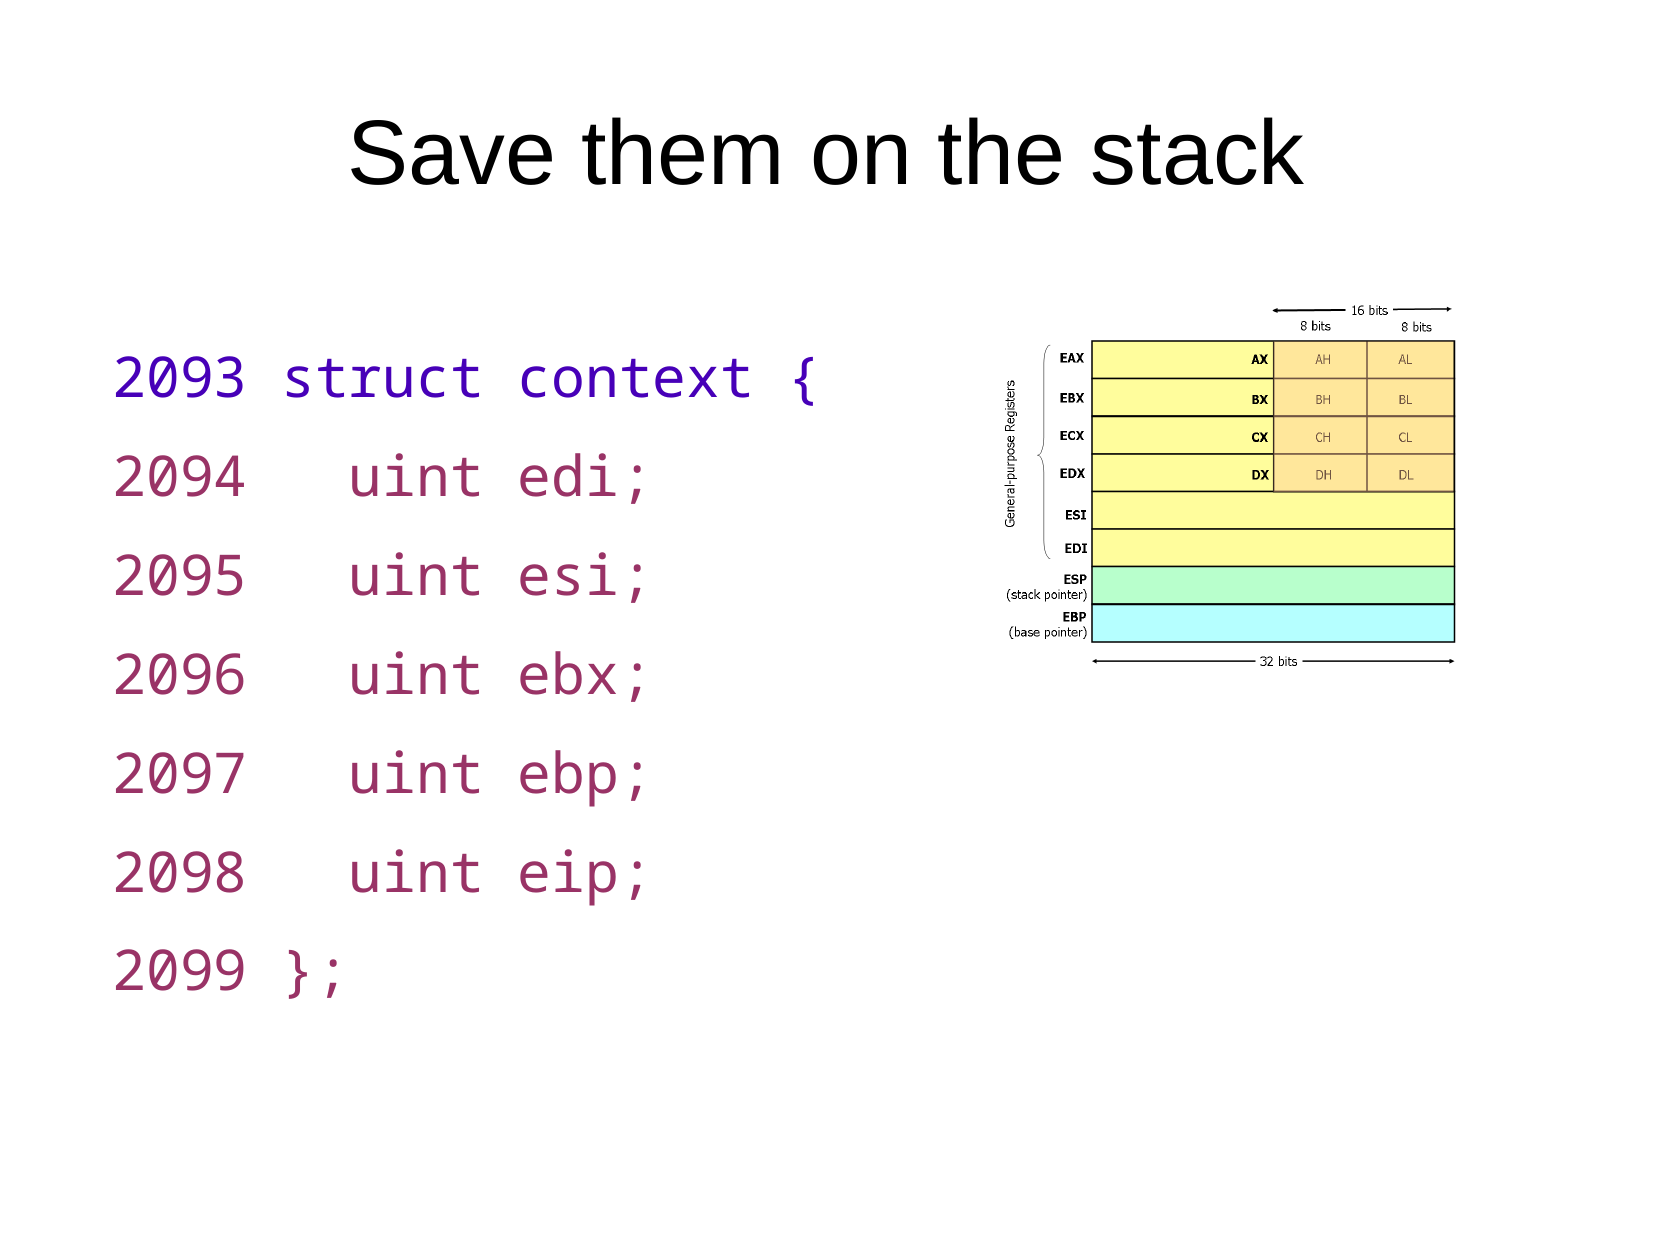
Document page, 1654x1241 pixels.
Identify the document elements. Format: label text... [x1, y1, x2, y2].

list 2093 struct context { 2094 uint edi; 2095 uint esi; 2096 uint ebx; 2097 uint ebp; 2098 uint eip; 2099 }; [112, 337, 839, 1057]
title Save them on the stack [82, 49, 1571, 257]
picture [975, 299, 1475, 675]
